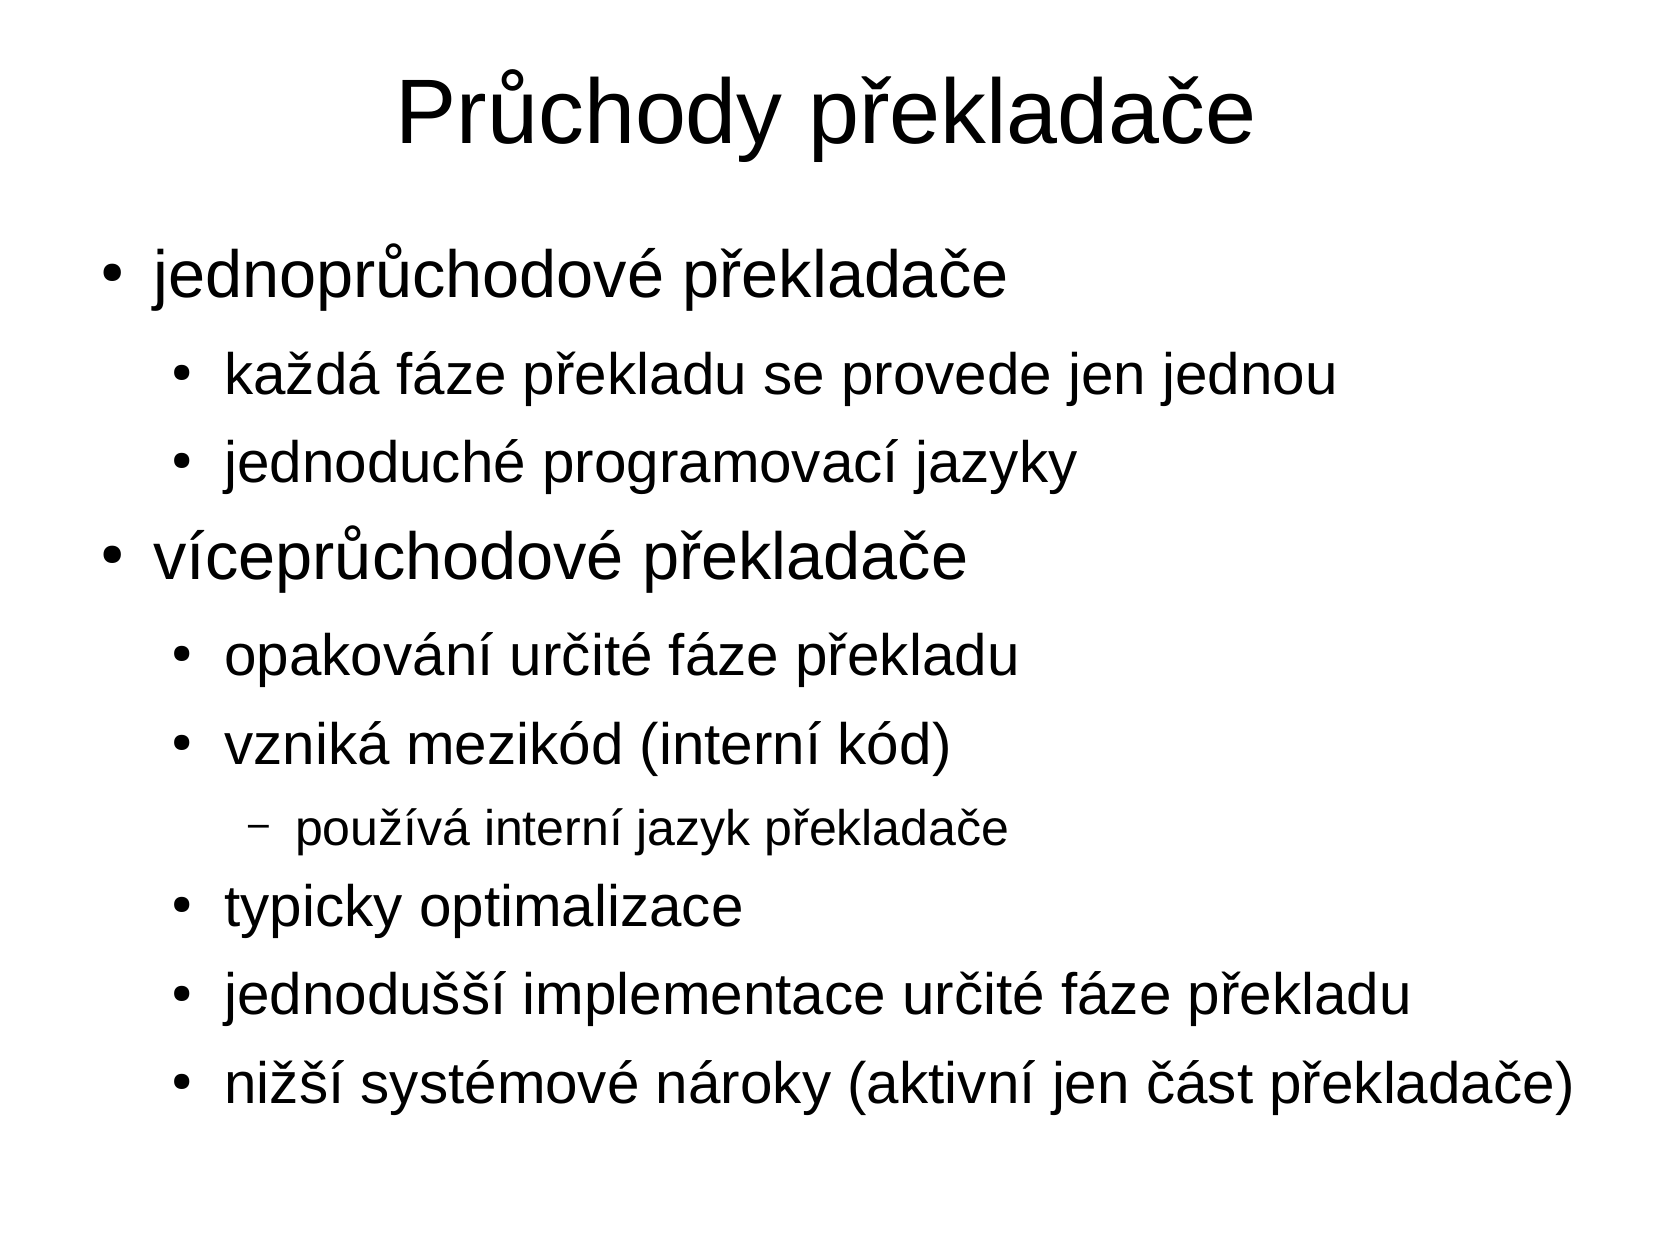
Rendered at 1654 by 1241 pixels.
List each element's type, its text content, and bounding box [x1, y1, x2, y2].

title Průchody překladače [82, 15, 1571, 208]
list jednoprůchodové překladače každá fáze překladu se provede jen jednou jednoduché programovací jazyky víceprůchodové překladače opakování určité fáze překladu vzniká mezikód (interní kód) používá interní jazyk překladače typicky optimalizace jednodušší implementace určité fáze překladu nižší systémové nároky (aktivní jen část překladače) [82, 237, 1595, 1117]
